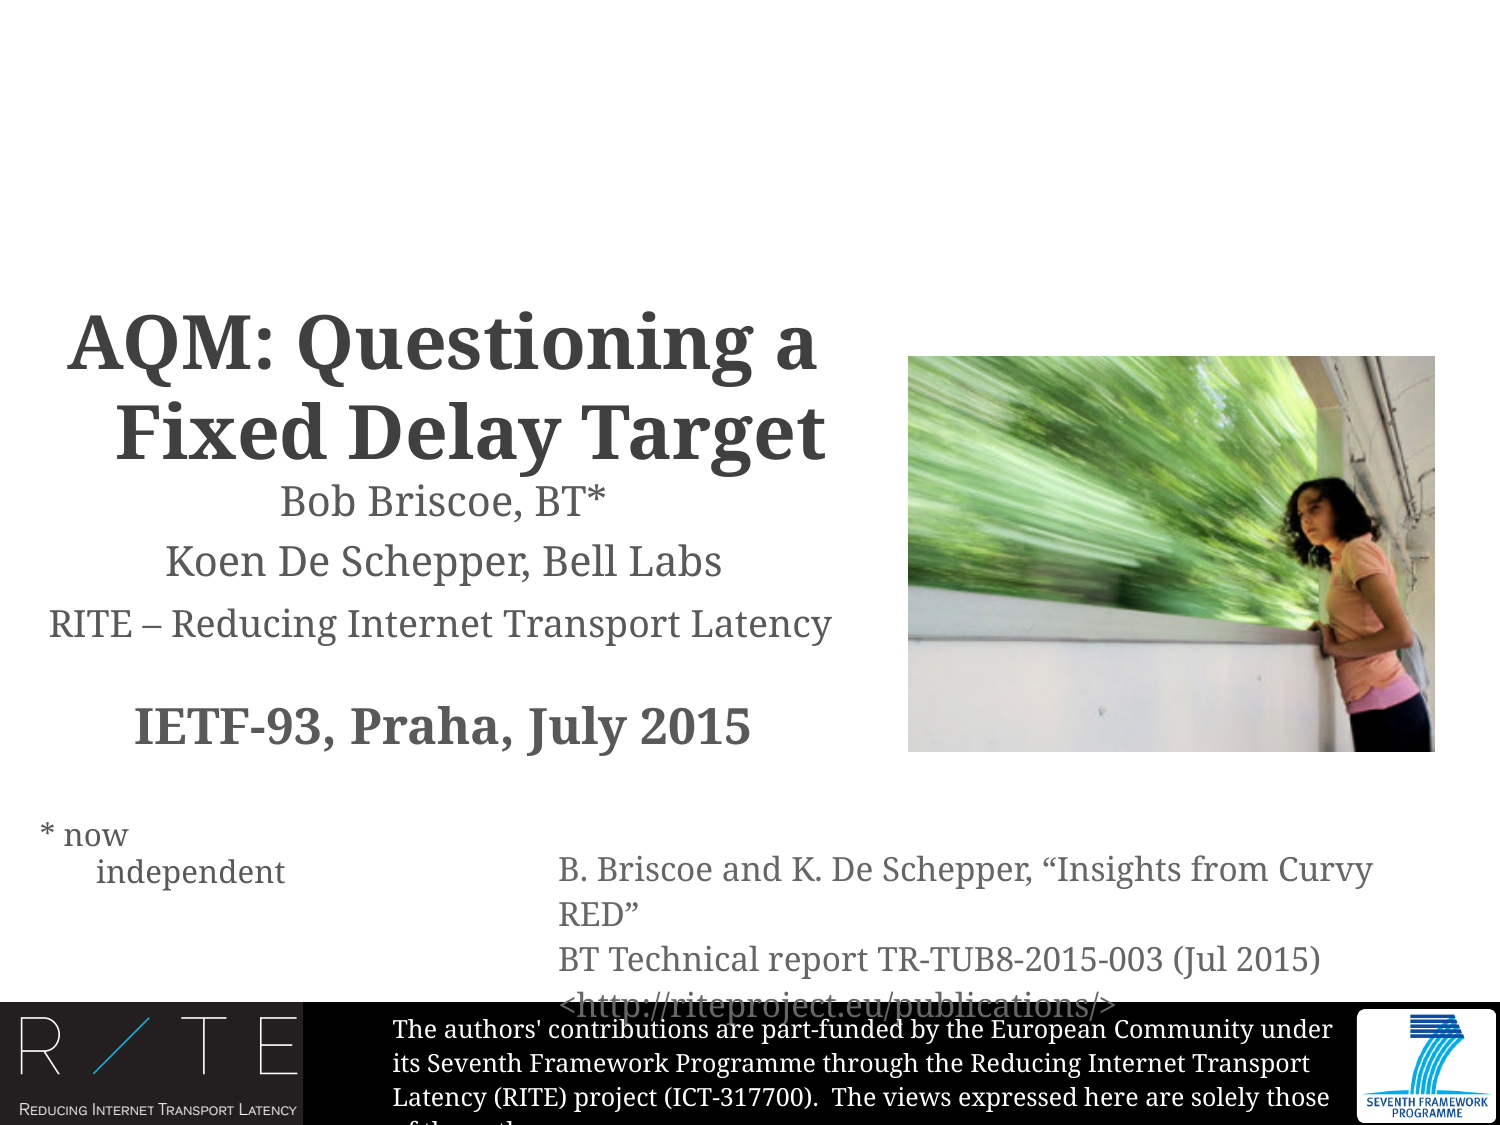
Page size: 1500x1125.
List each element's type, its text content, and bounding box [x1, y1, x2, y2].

picture [908, 356, 1435, 752]
list * now independent [25, 838, 331, 898]
list AQM: Questioning a Fixed Delay Target [24, 287, 863, 384]
text_box B. Briscoe and K. De Schepper, “Insights from Curvy RED” BT Technical report TR-TUB8-2015-003 (Jul 2015) <http://riteproject.eu/publications/> [543, 838, 1441, 968]
list IETF-93, Praha, July 2015 [24, 687, 863, 752]
list Bob Briscoe, BT* Koen De Schepper, Bell Labs [24, 496, 863, 592]
text_box The authors' contributions are part-funded by the European Community under its Seventh Framework Programme through the Reducing Internet Transport Latency (RITE) project (ICT-317700). The views expressed here are solely those of the authors. [377, 1003, 1371, 1105]
